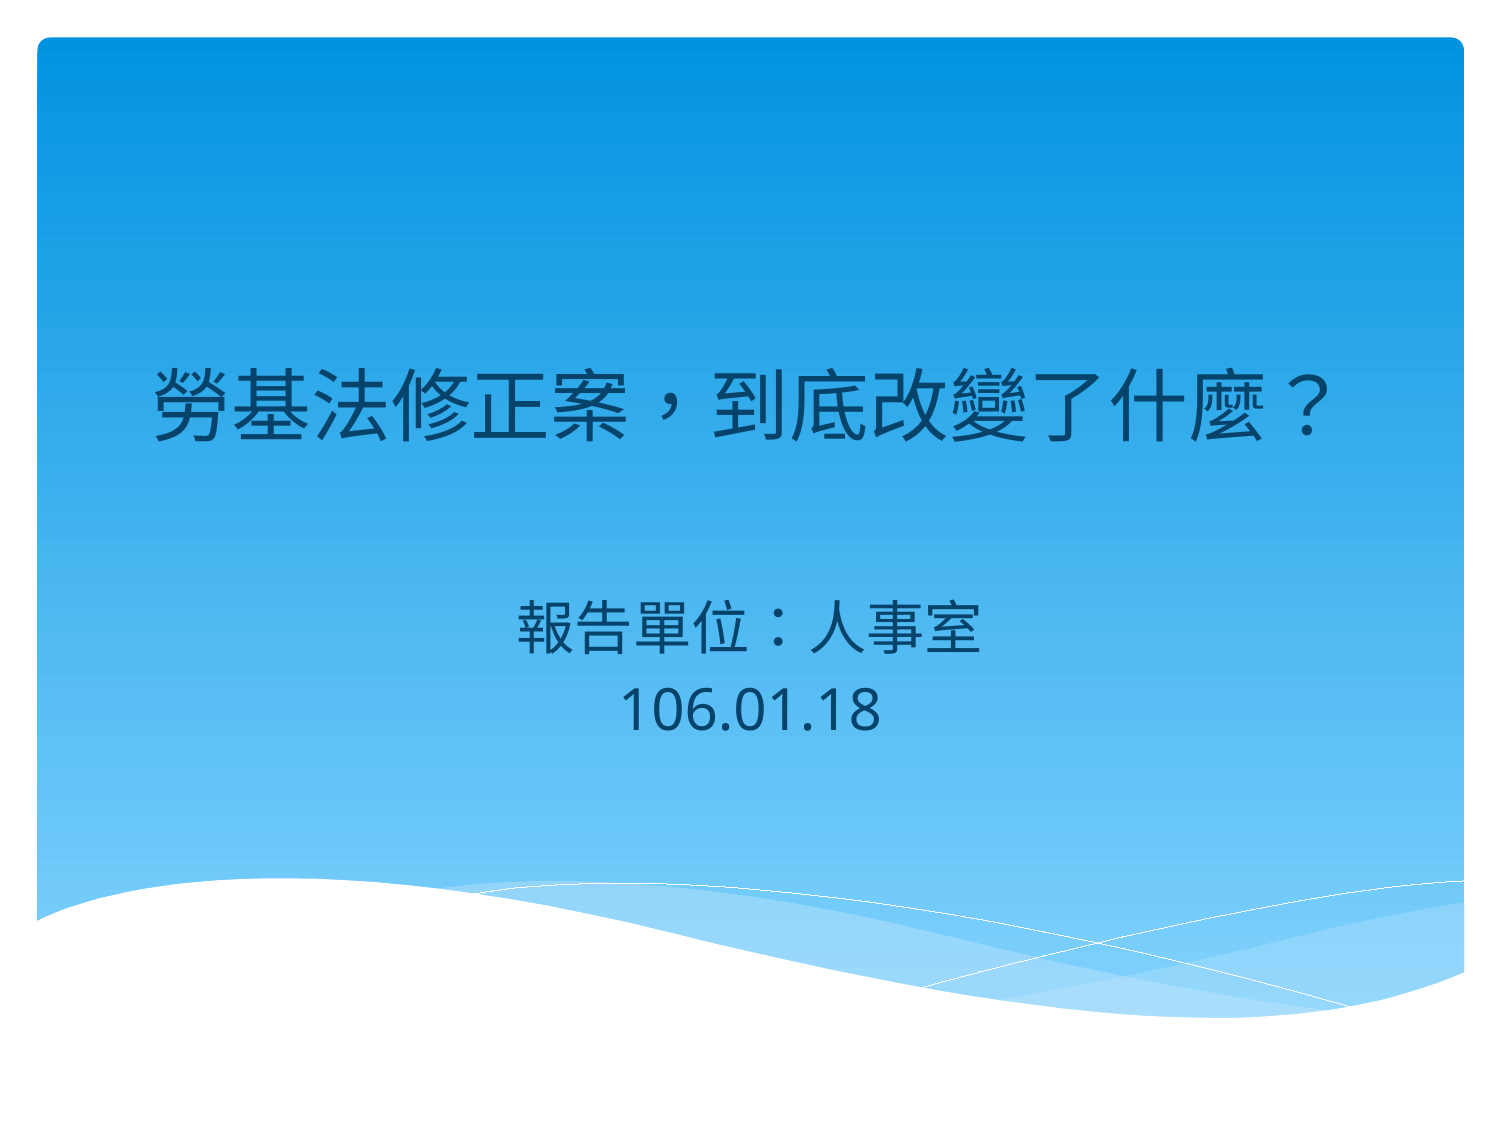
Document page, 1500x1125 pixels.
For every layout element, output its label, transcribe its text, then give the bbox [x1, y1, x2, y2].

title 勞基法修正案，到底改變了什麼？ [112, 262, 1388, 555]
subtitle 報告單位：人事室 106.01.18 [225, 583, 1275, 825]
